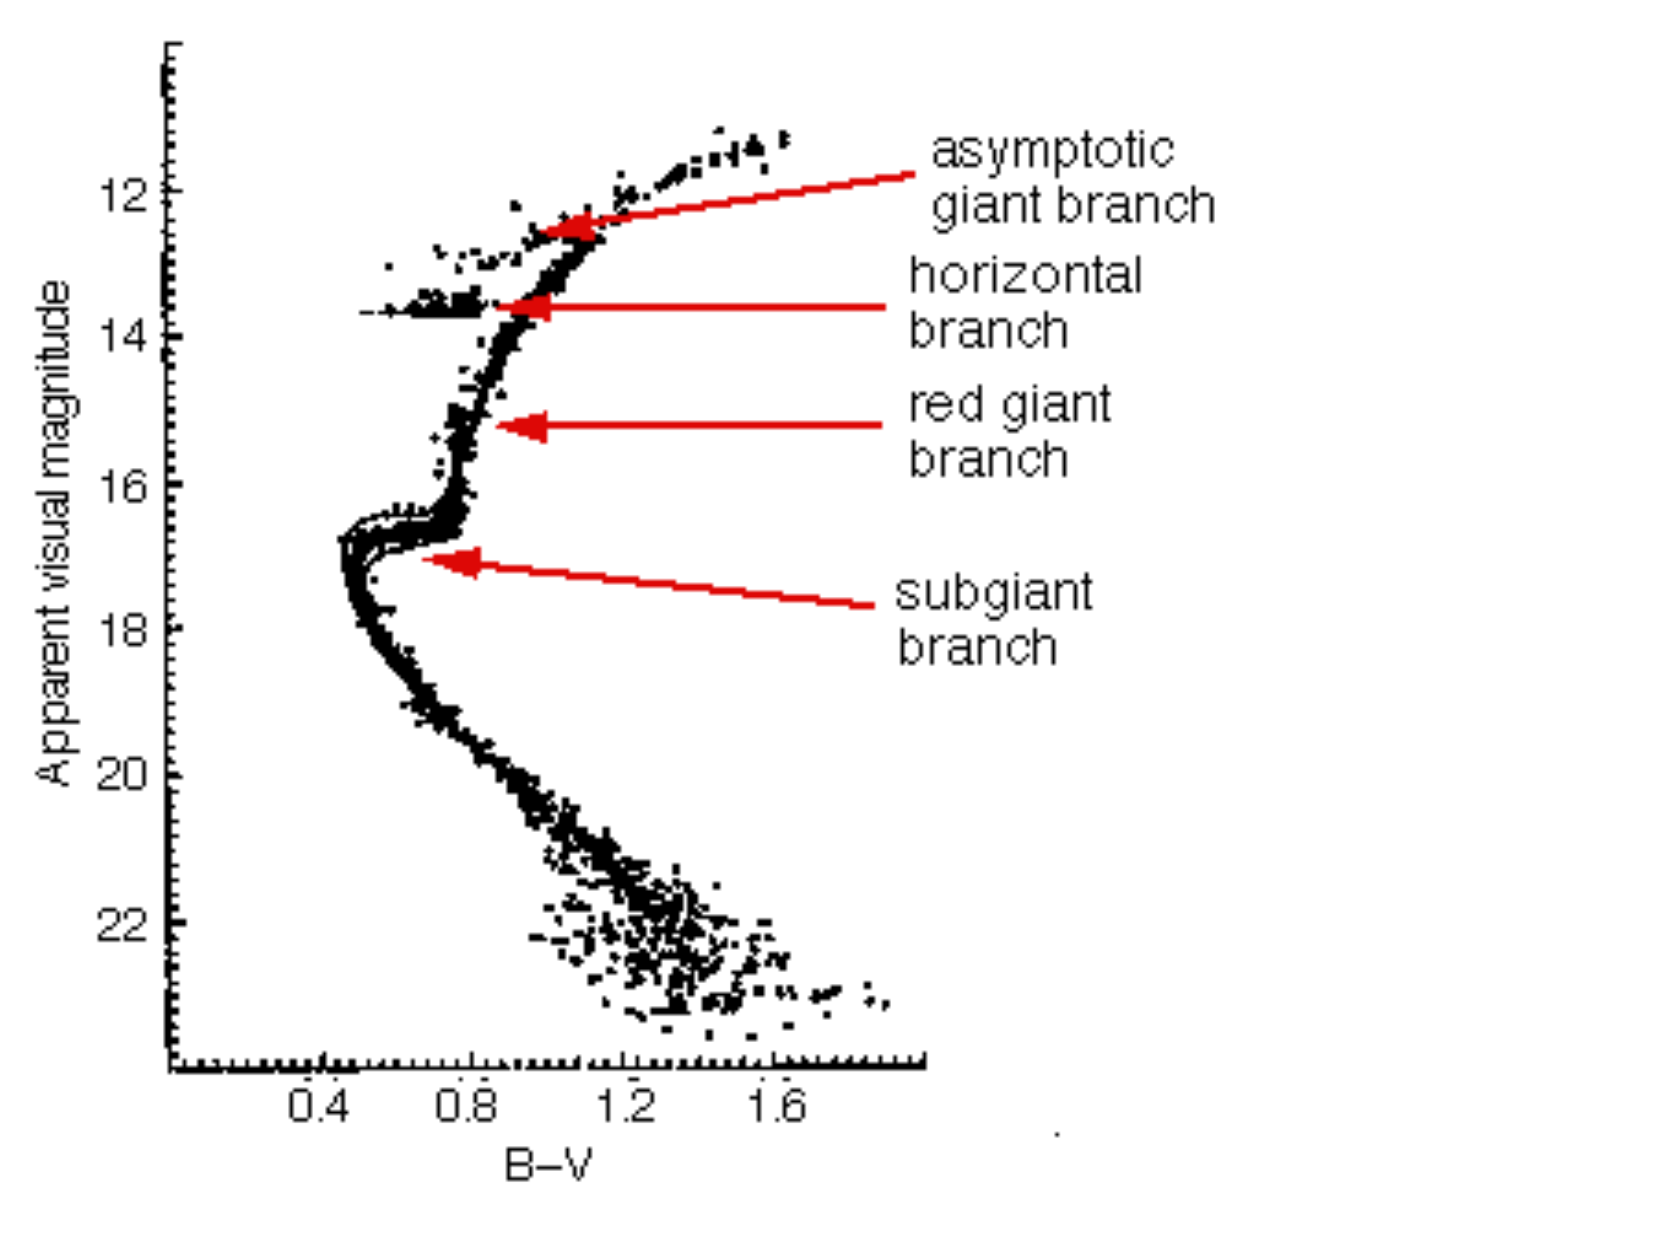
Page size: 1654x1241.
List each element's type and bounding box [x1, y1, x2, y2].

picture [0, 10, 1226, 1241]
